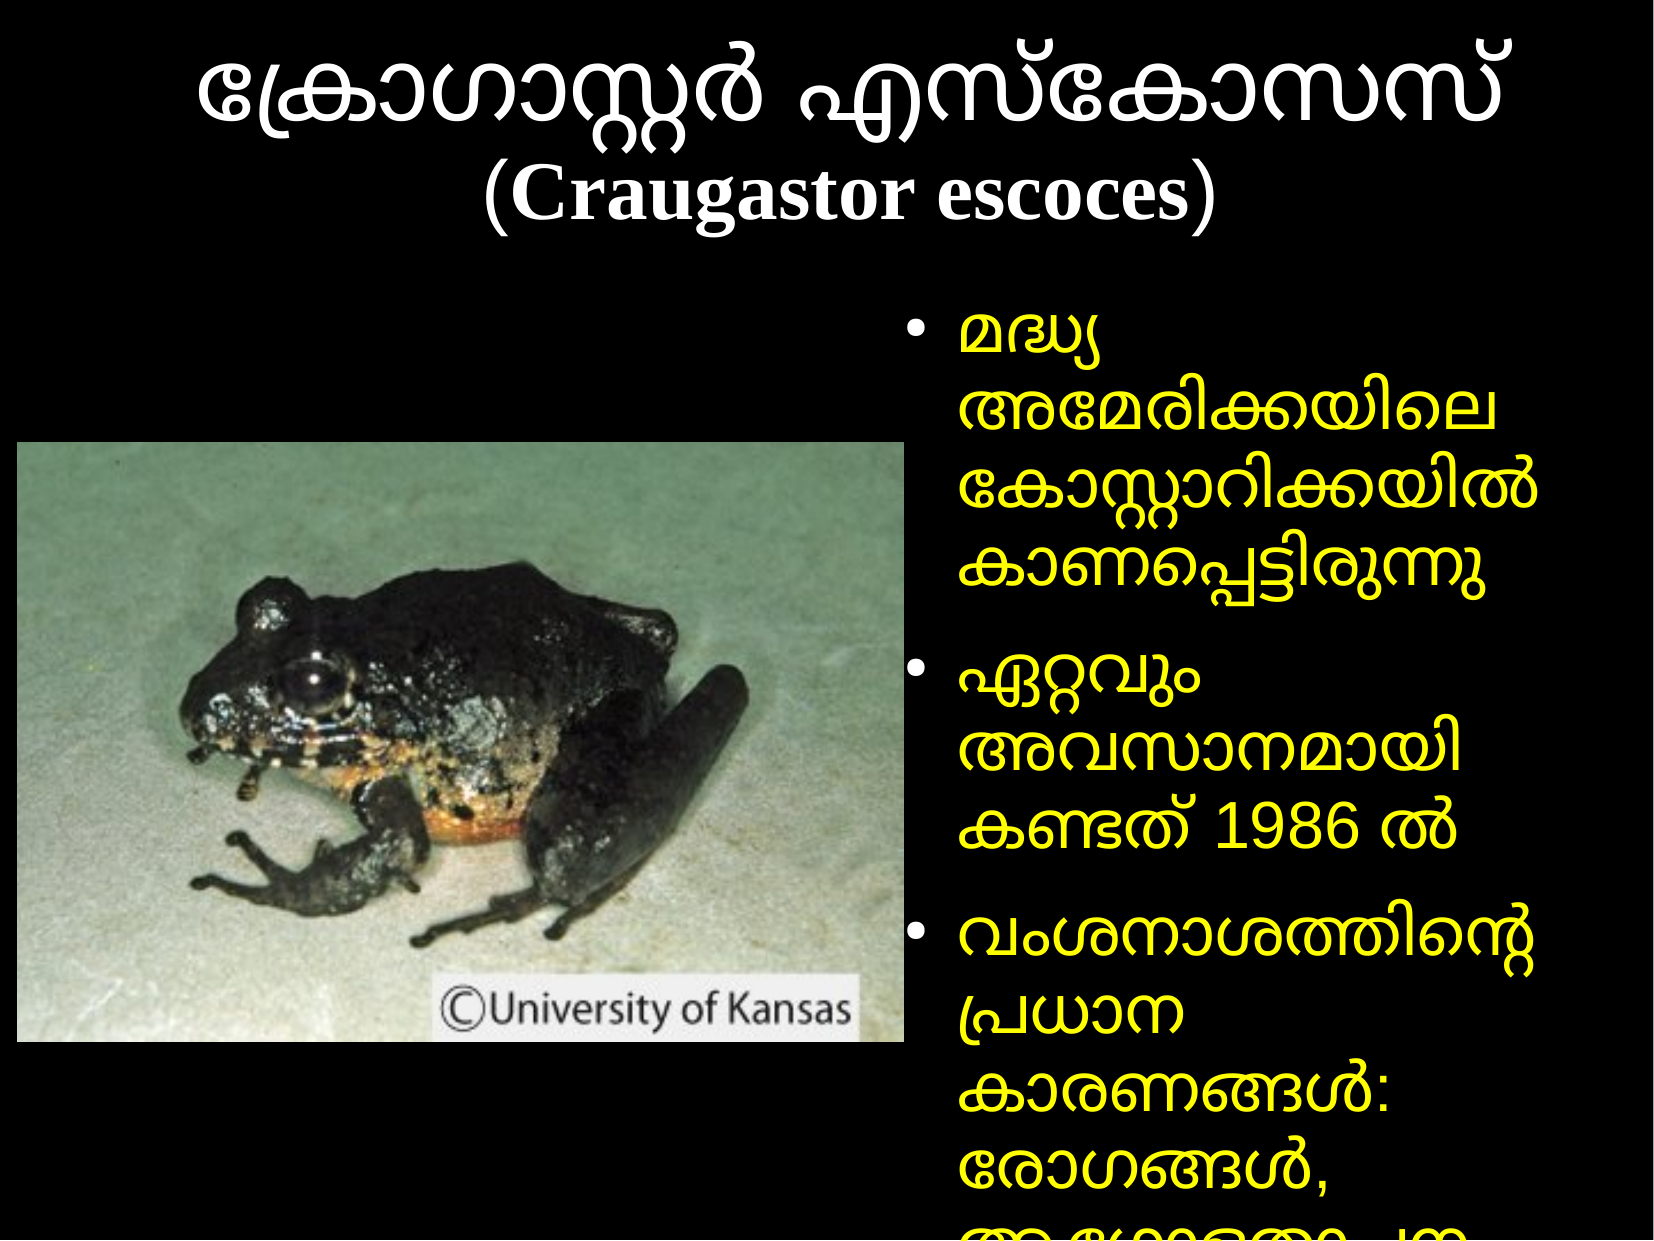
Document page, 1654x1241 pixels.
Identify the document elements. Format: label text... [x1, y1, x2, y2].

list മദ്ധ്യ അമേരിക്കയിലെ കോസ്റ്റാറിക്കയില്‍ കാണപ്പെട്ടിരുന്നു ഏറ്റവും അവസാനമായി കണ്ടത് 1986 ല്‍ വംശനാശത്തിന്റെ പ്രധാന കാരണങ്ങള്‍: രോഗങ്ങള്‍, ആഗോളതാപനം, കാലാവസ്ഥാ വ്യതിയാനം [886, 290, 1613, 1128]
title ക്രോഗാസ്റ്റര്‍ എസ്കോസസ് (Craugastor escoces) [106, 27, 1595, 238]
picture [17, 442, 904, 1042]
